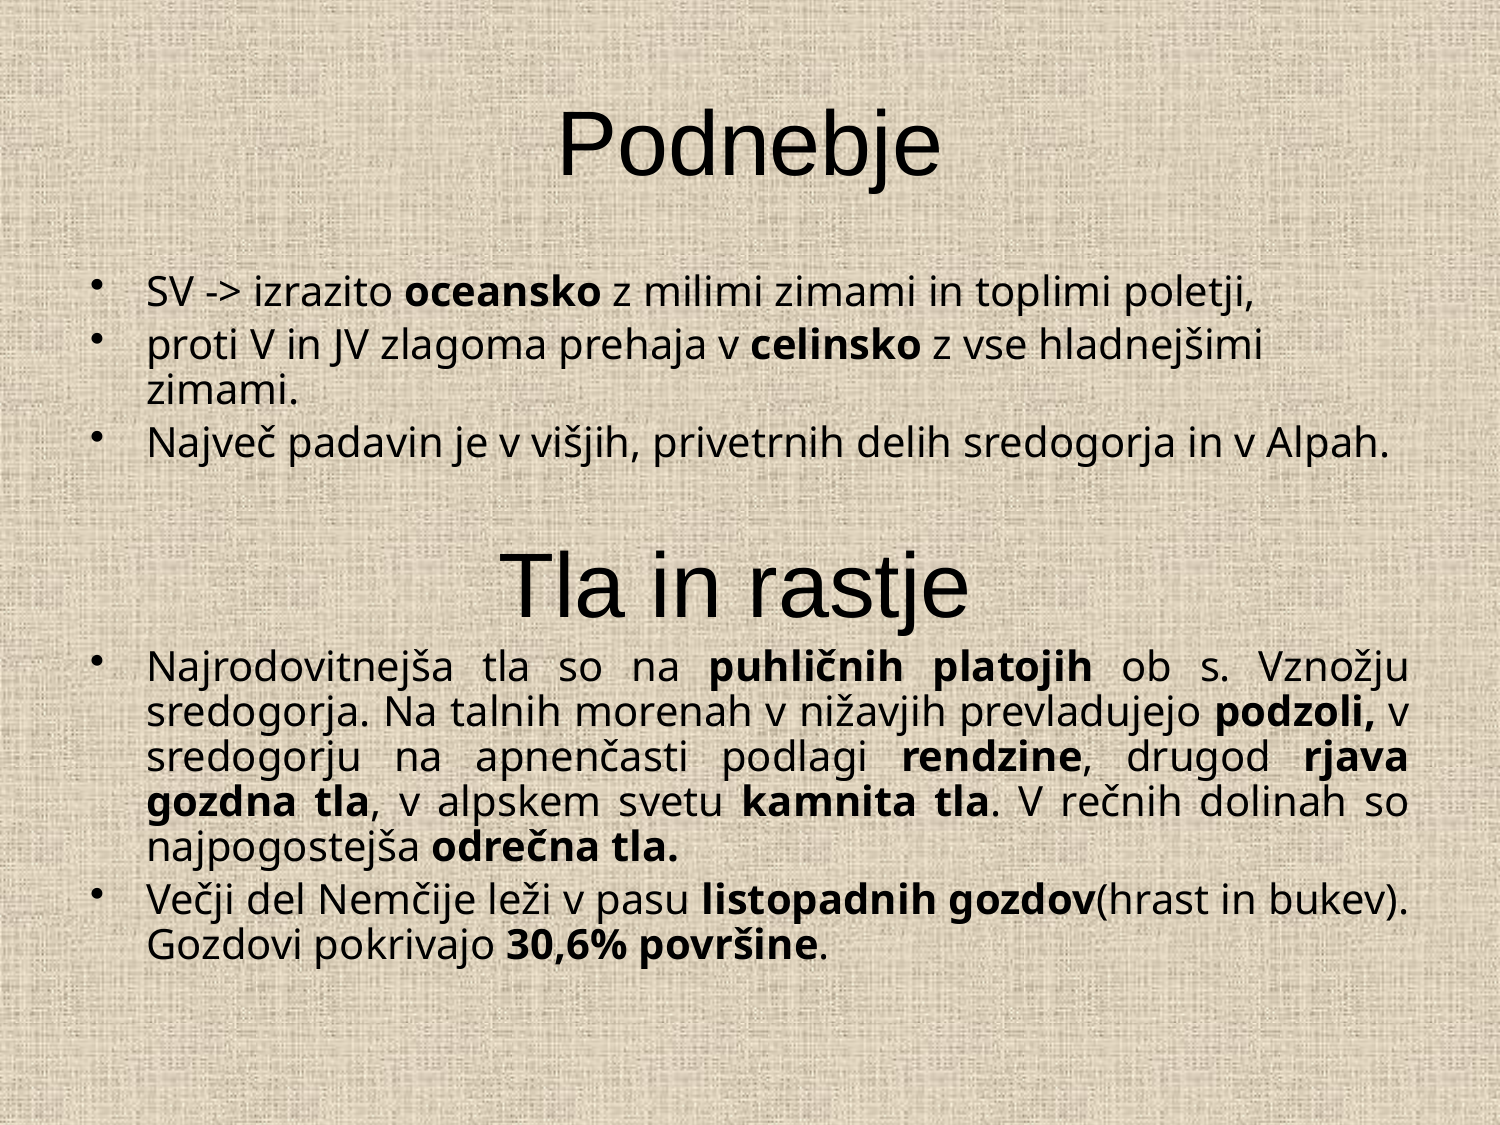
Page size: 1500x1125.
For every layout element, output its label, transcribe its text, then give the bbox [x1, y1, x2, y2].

list SV -> izrazito oceansko z milimi zimami in toplimi poletji, proti V in JV zlagoma prehaja v celinsko z vse hladnejšimi zimami. Največ padavin je v višjih, privetrnih delih sredogorja in v Alpah. Tla in rastje Najrodovitnejša tla so na puhličnih platojih ob s. Vznožju sredogorja. Na talnih morenah v nižavjih prevladujejo podzoli, v sredogorju na apnenčasti podlagi rendzine, drugod rjava gozdna tla, v alpskem svetu kamnita tla. V rečnih dolinah so najpogostejša odrečna tla. Večji del Nemčije leži v pasu listopadnih gozdov(hrast in bukev). Gozdovi pokrivajo 30,6% površine. [75, 262, 1425, 1005]
title Podnebje [75, 45, 1425, 233]
picture [0, 0, 1500, 1125]
